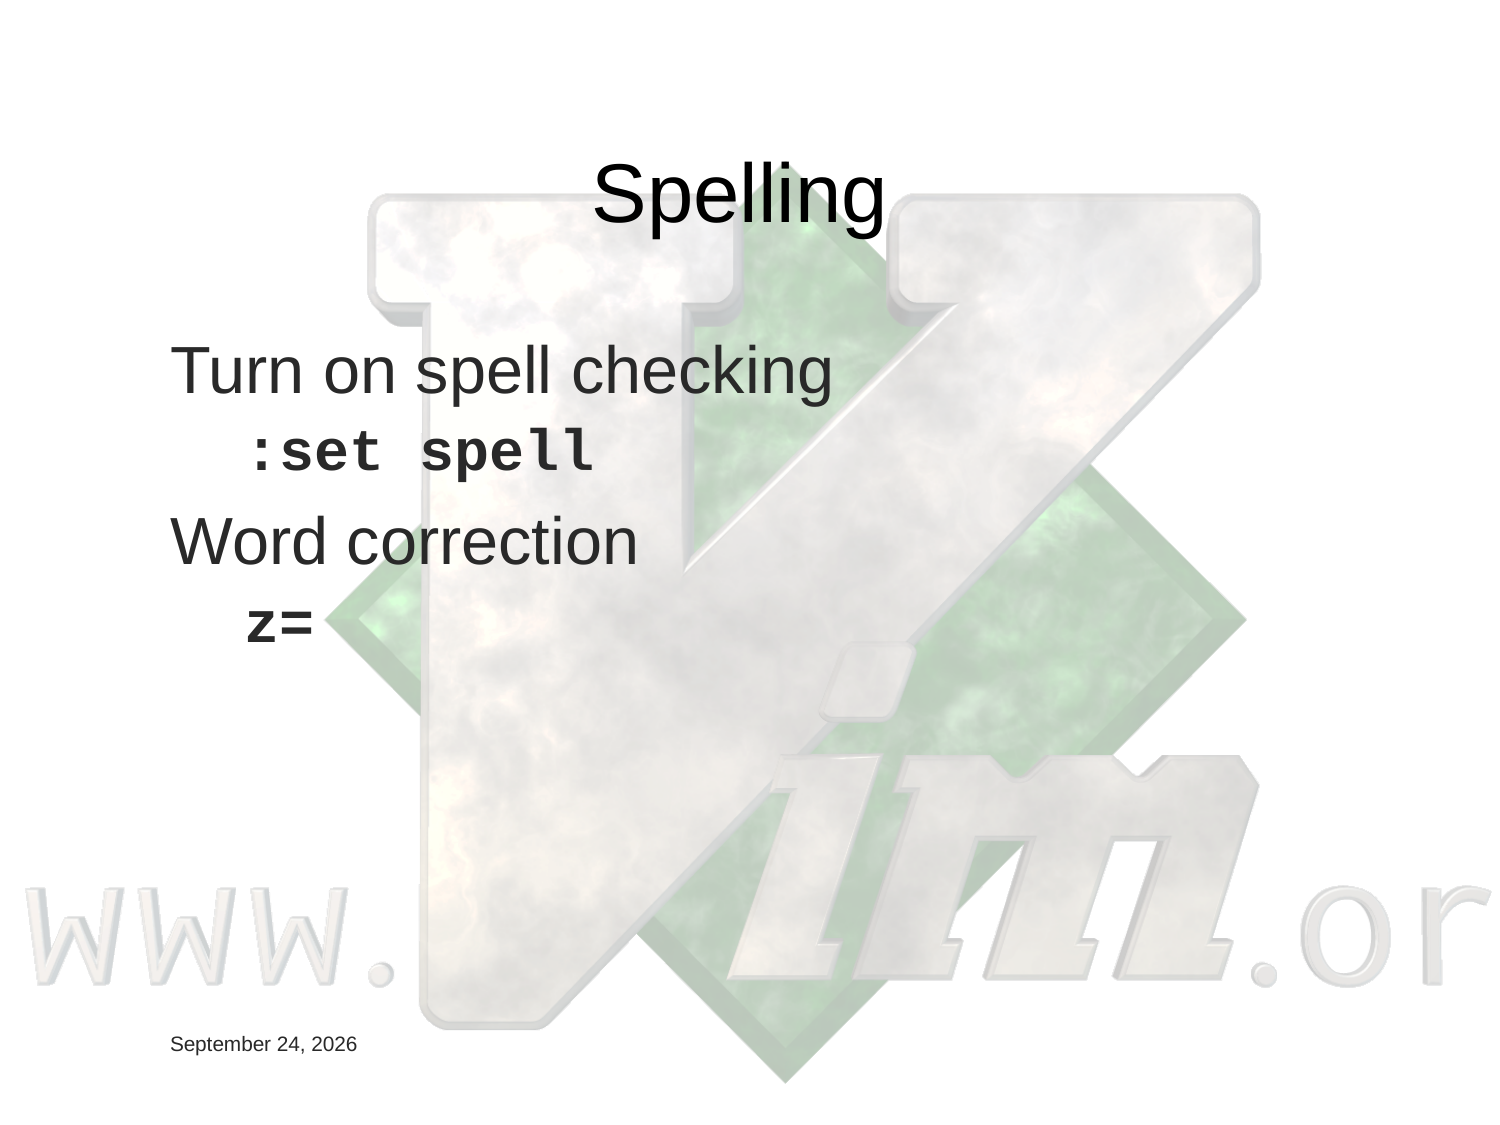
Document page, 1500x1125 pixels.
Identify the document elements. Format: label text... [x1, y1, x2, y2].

list Turn on spell checking :set spell Word correction z= [155, 324, 1413, 1001]
title Spelling [152, 15, 1328, 248]
picture [0, 0, 1500, 1125]
